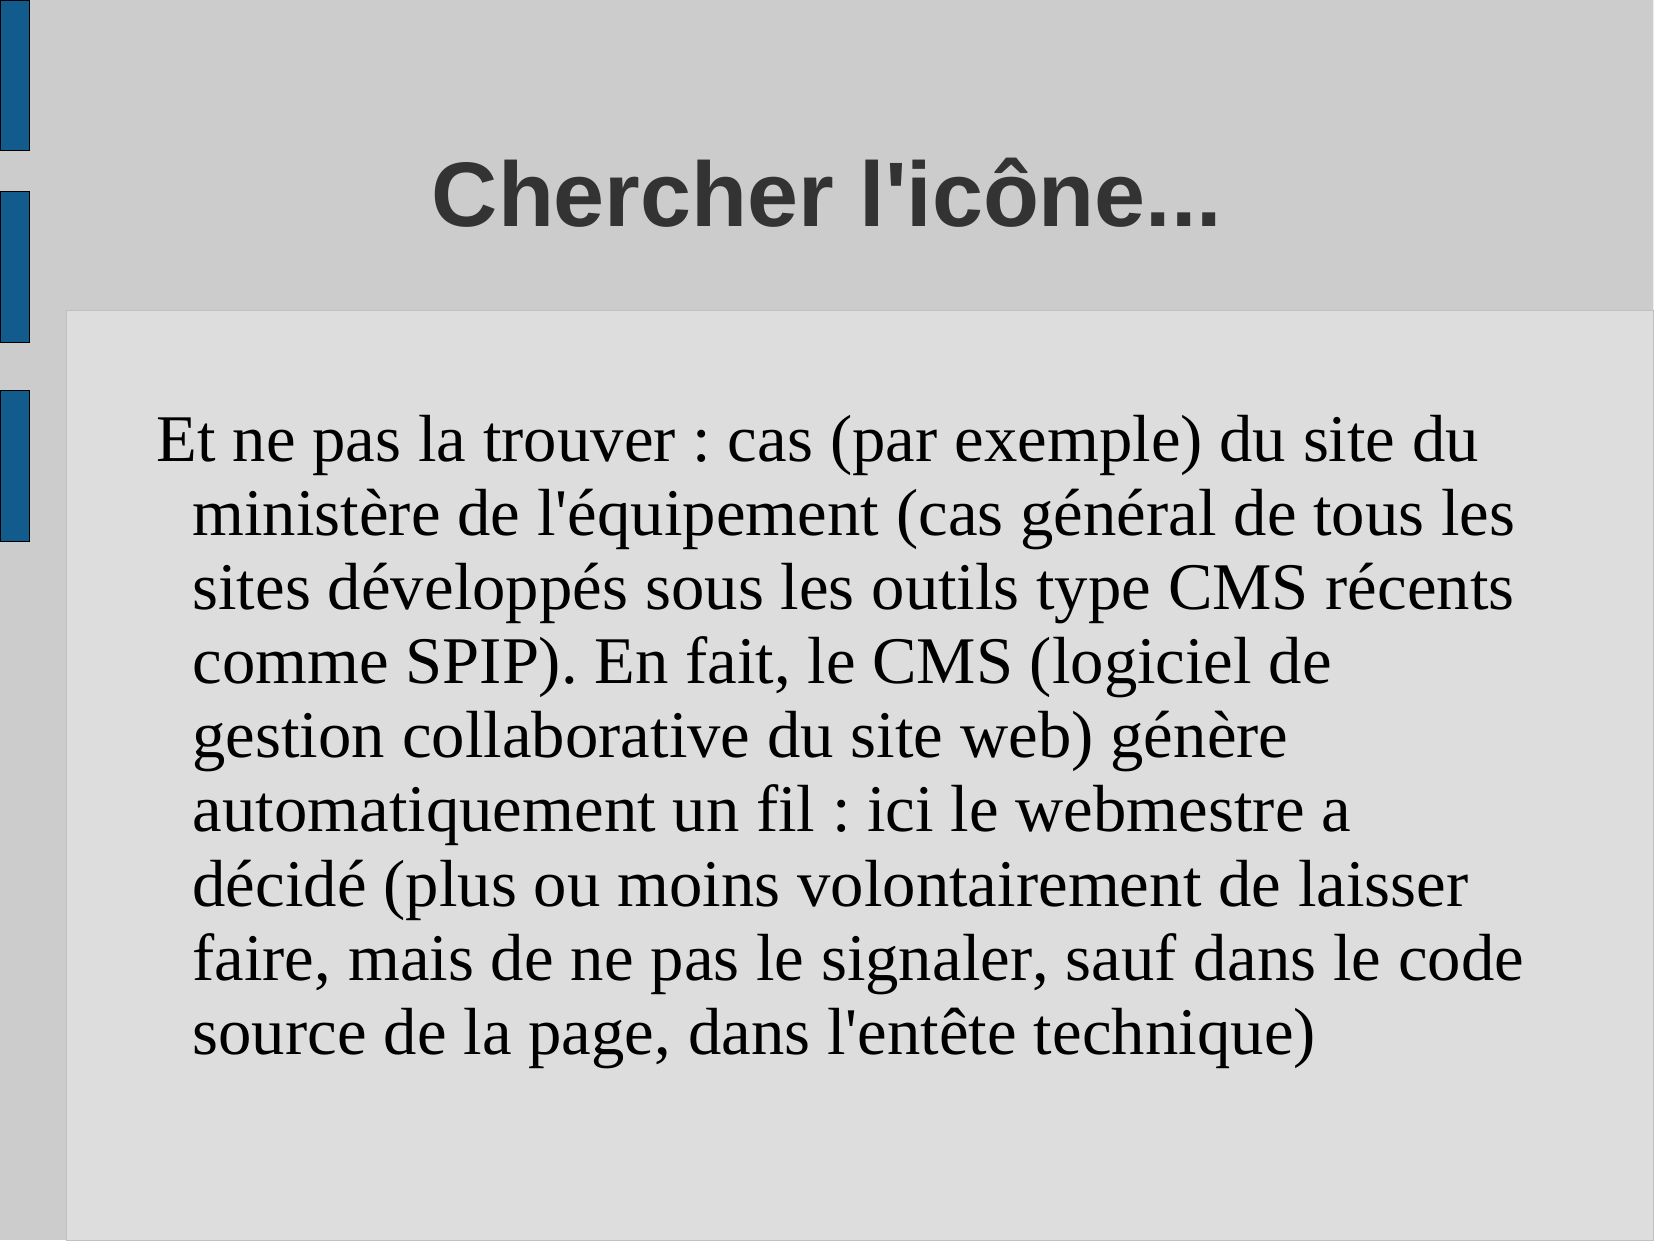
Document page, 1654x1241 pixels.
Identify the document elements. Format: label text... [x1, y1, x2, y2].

subtitle Et ne pas la trouver : cas (par exemple) du site du ministère de l'équipement (cas général de tous les sites développés sous les outils type CMS récents comme SPIP). En fait, le CMS (logiciel de gestion collaborative du site web) génère automatiquement un fil : ici le webmestre a décidé (plus ou moins volontairement de laisser faire, mais de ne pas le signaler, sauf dans le code source de la page, dans l'entête technique) [121, 344, 1534, 1127]
title Chercher l'icône... [121, 91, 1534, 299]
